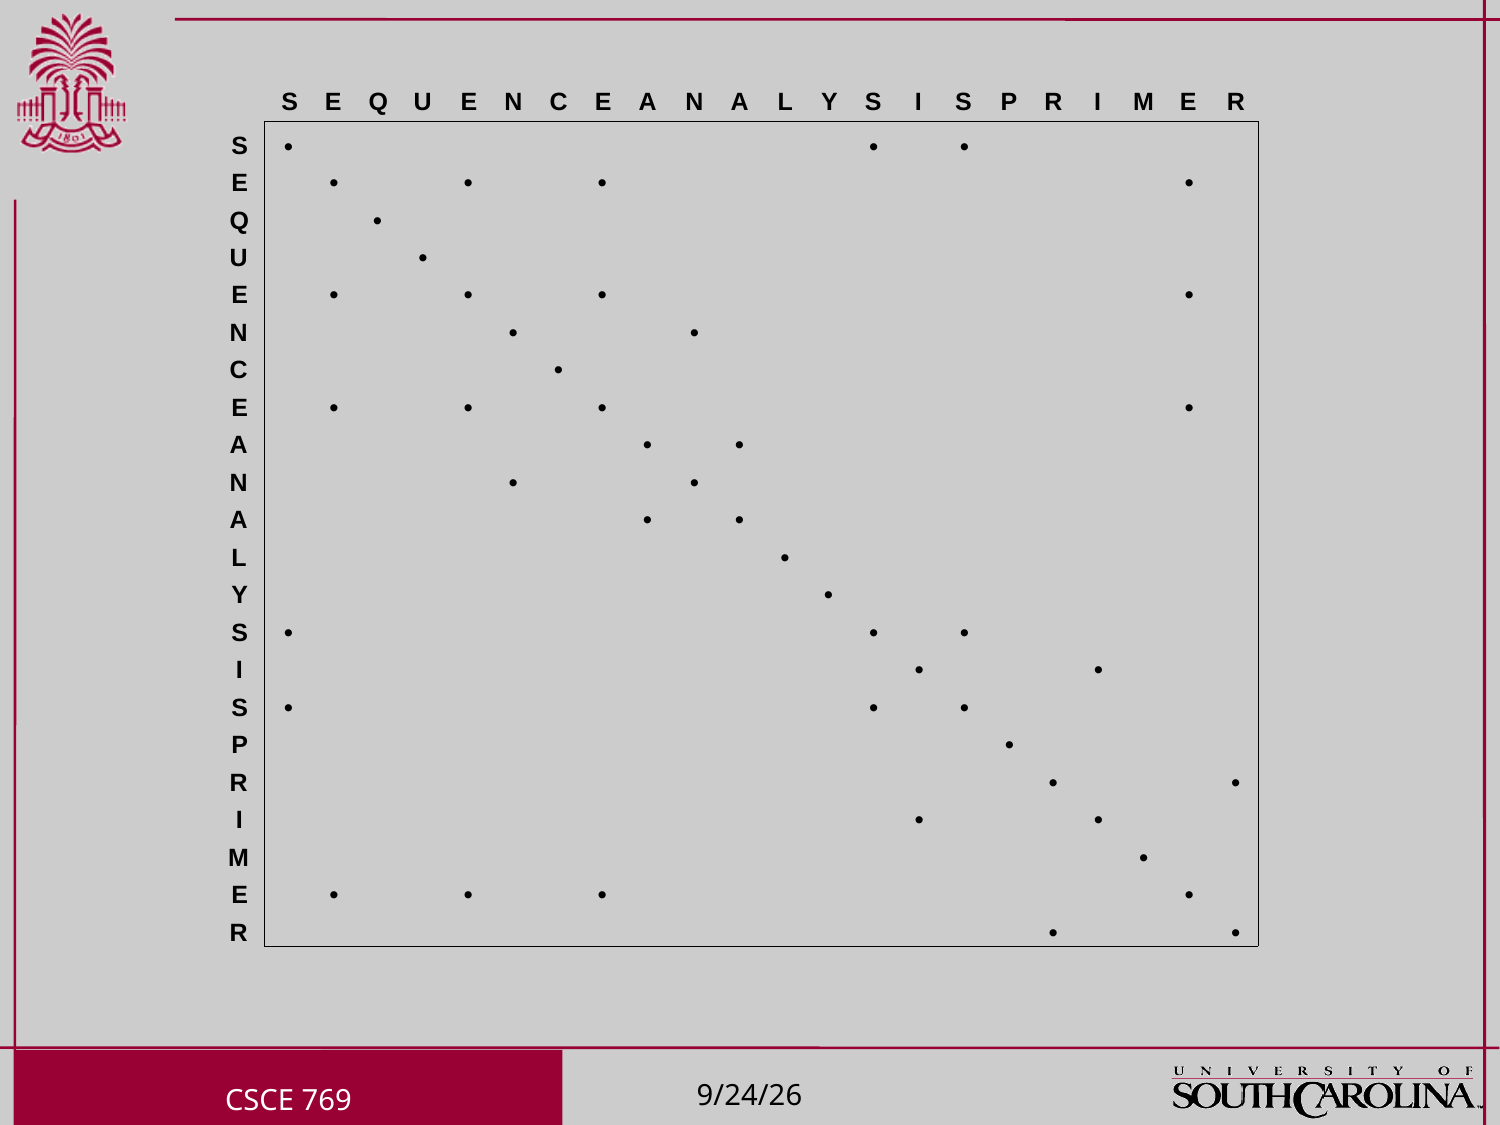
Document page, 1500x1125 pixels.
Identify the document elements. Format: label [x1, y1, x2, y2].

picture [12, 12, 131, 155]
picture [1162, 1050, 1483, 1125]
chart [190, 83, 1275, 983]
